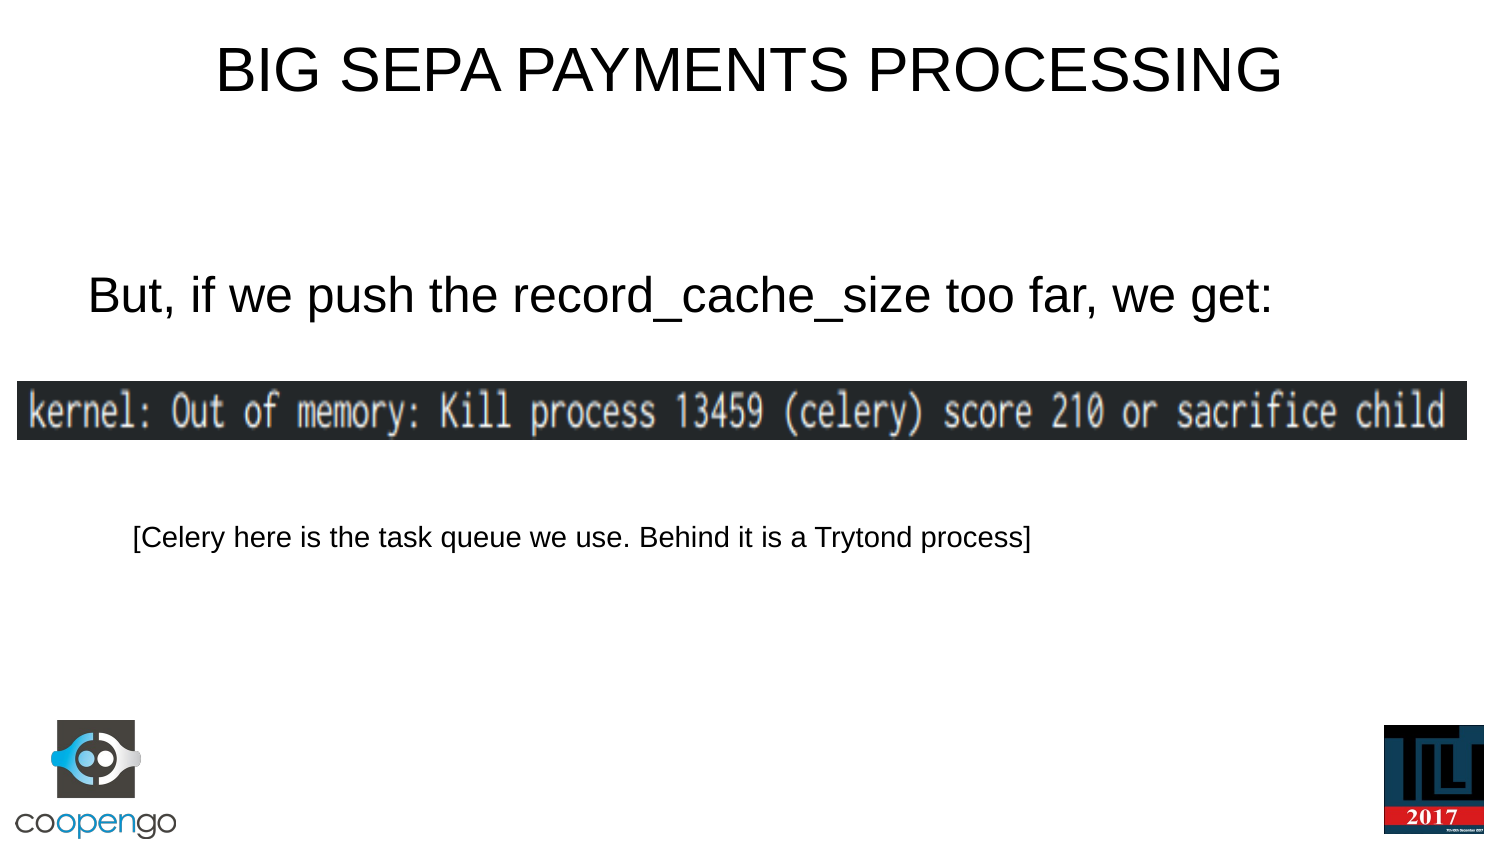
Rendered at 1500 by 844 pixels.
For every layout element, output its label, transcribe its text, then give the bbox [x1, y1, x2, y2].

subtitle But, if we push the record_cache_size too far, we get: [75, 207, 1425, 355]
picture [17, 381, 1467, 440]
picture [1384, 725, 1484, 834]
title BIG SEPA PAYMENTS PROCESSING [75, 33, 1425, 175]
text_box [Celery here is the task queue we use. Behind it is a Trytond process] [117, 503, 1340, 562]
picture [81, 817, 94, 830]
picture [15, 720, 176, 839]
